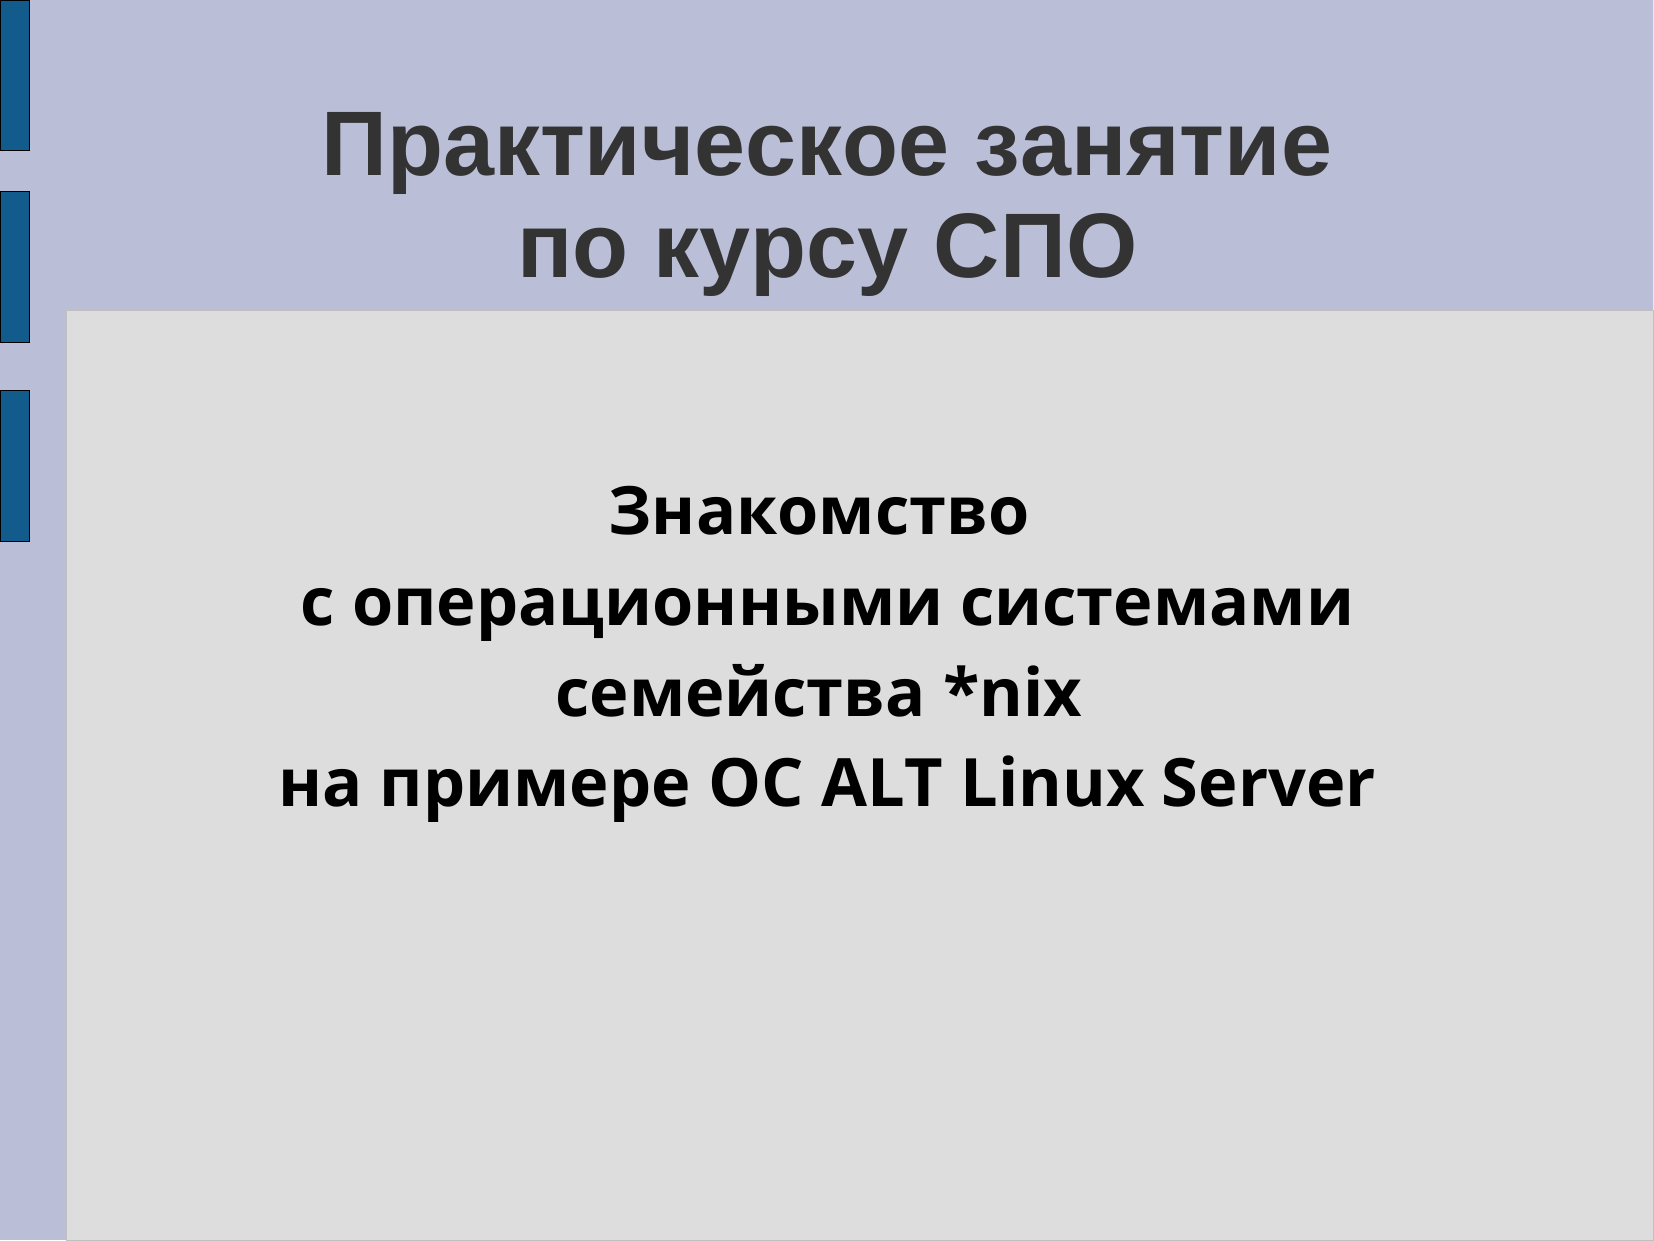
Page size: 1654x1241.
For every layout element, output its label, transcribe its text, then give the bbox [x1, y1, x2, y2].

subtitle Знакомство с операционными системами семейства *nix на примере ОС ALT Linux Server [121, 344, 1534, 1127]
title Практическое занятие по курсу СПО [121, 91, 1534, 299]
